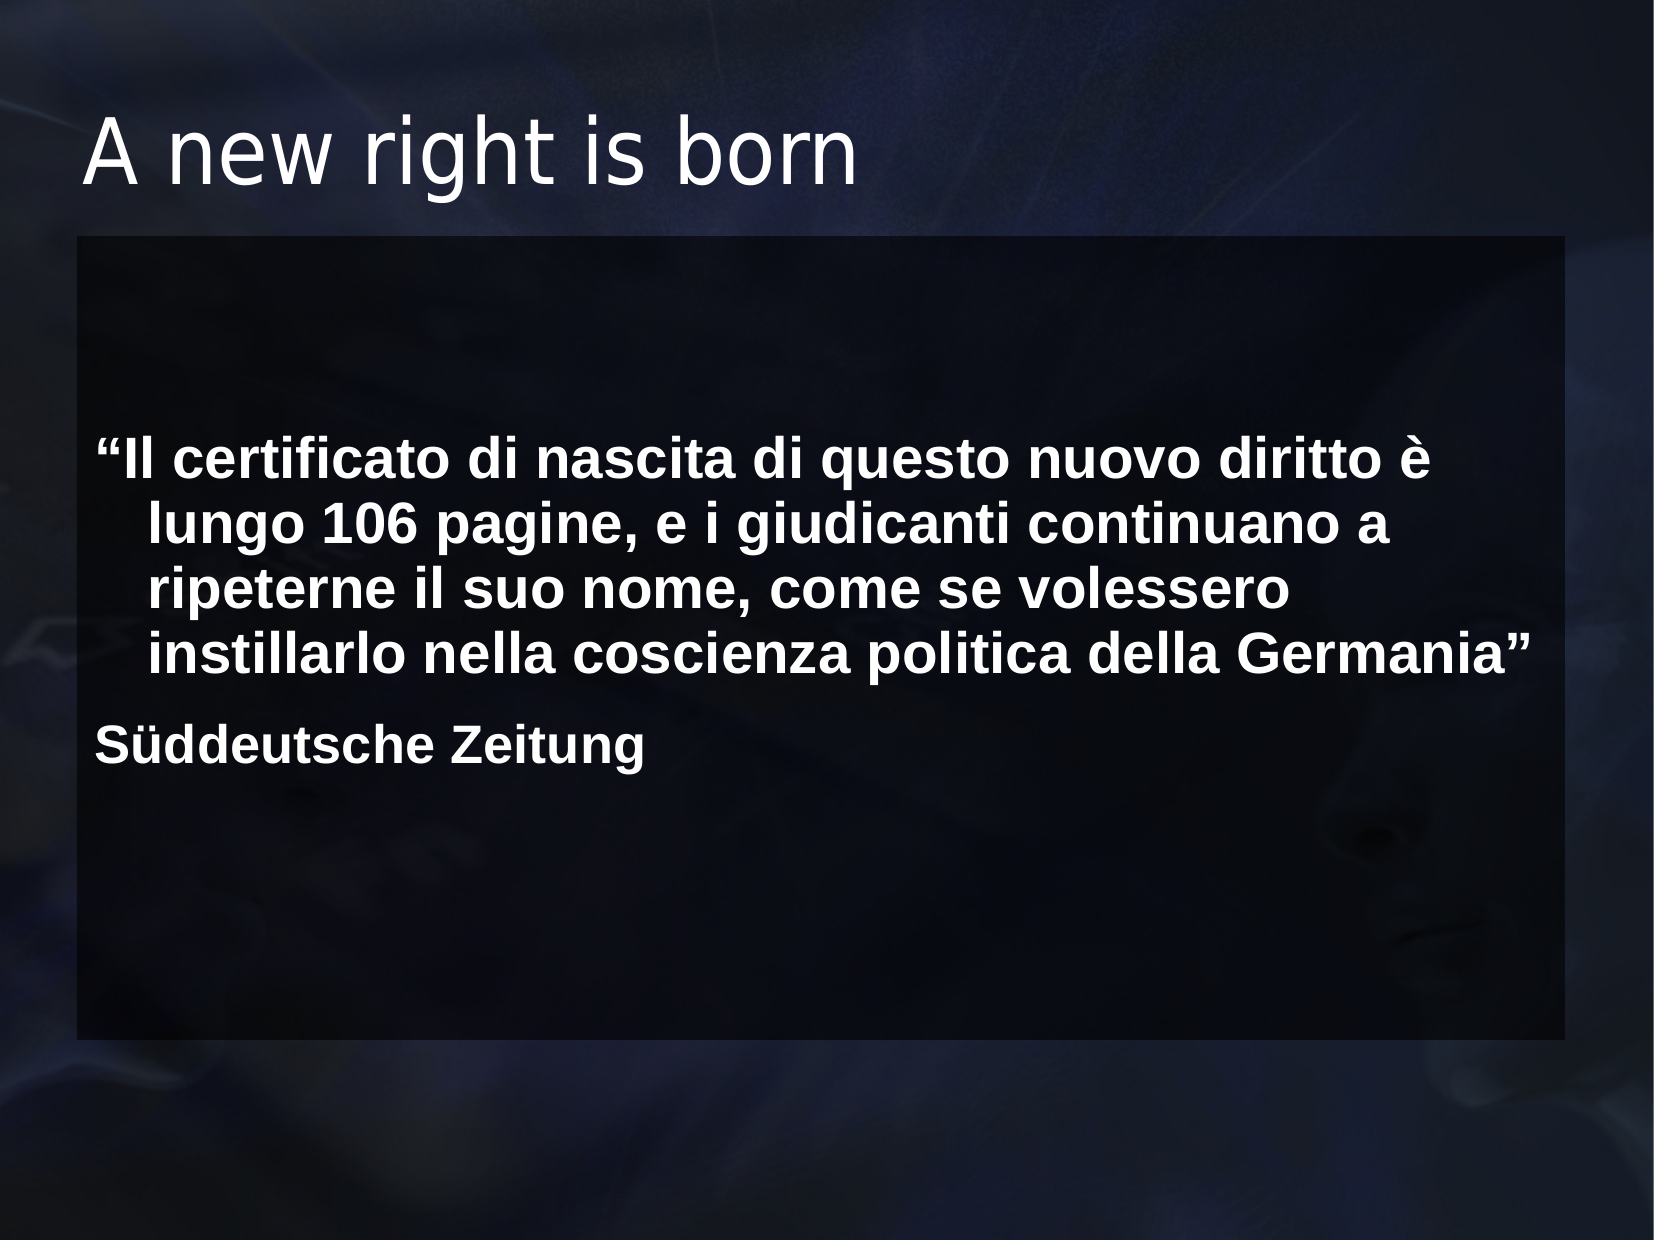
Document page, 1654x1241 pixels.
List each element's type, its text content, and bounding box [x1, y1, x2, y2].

picture [0, 0, 1654, 1240]
list “Il certificato di nascita di questo nuovo diritto è lungo 106 pagine, e i giudicanti continuano a ripeterne il suo nome, come se volessero instillarlo nella coscienza politica della Germania” Süddeutsche Zeitung [76, 236, 1565, 1040]
title A new right is born [82, 49, 1571, 257]
